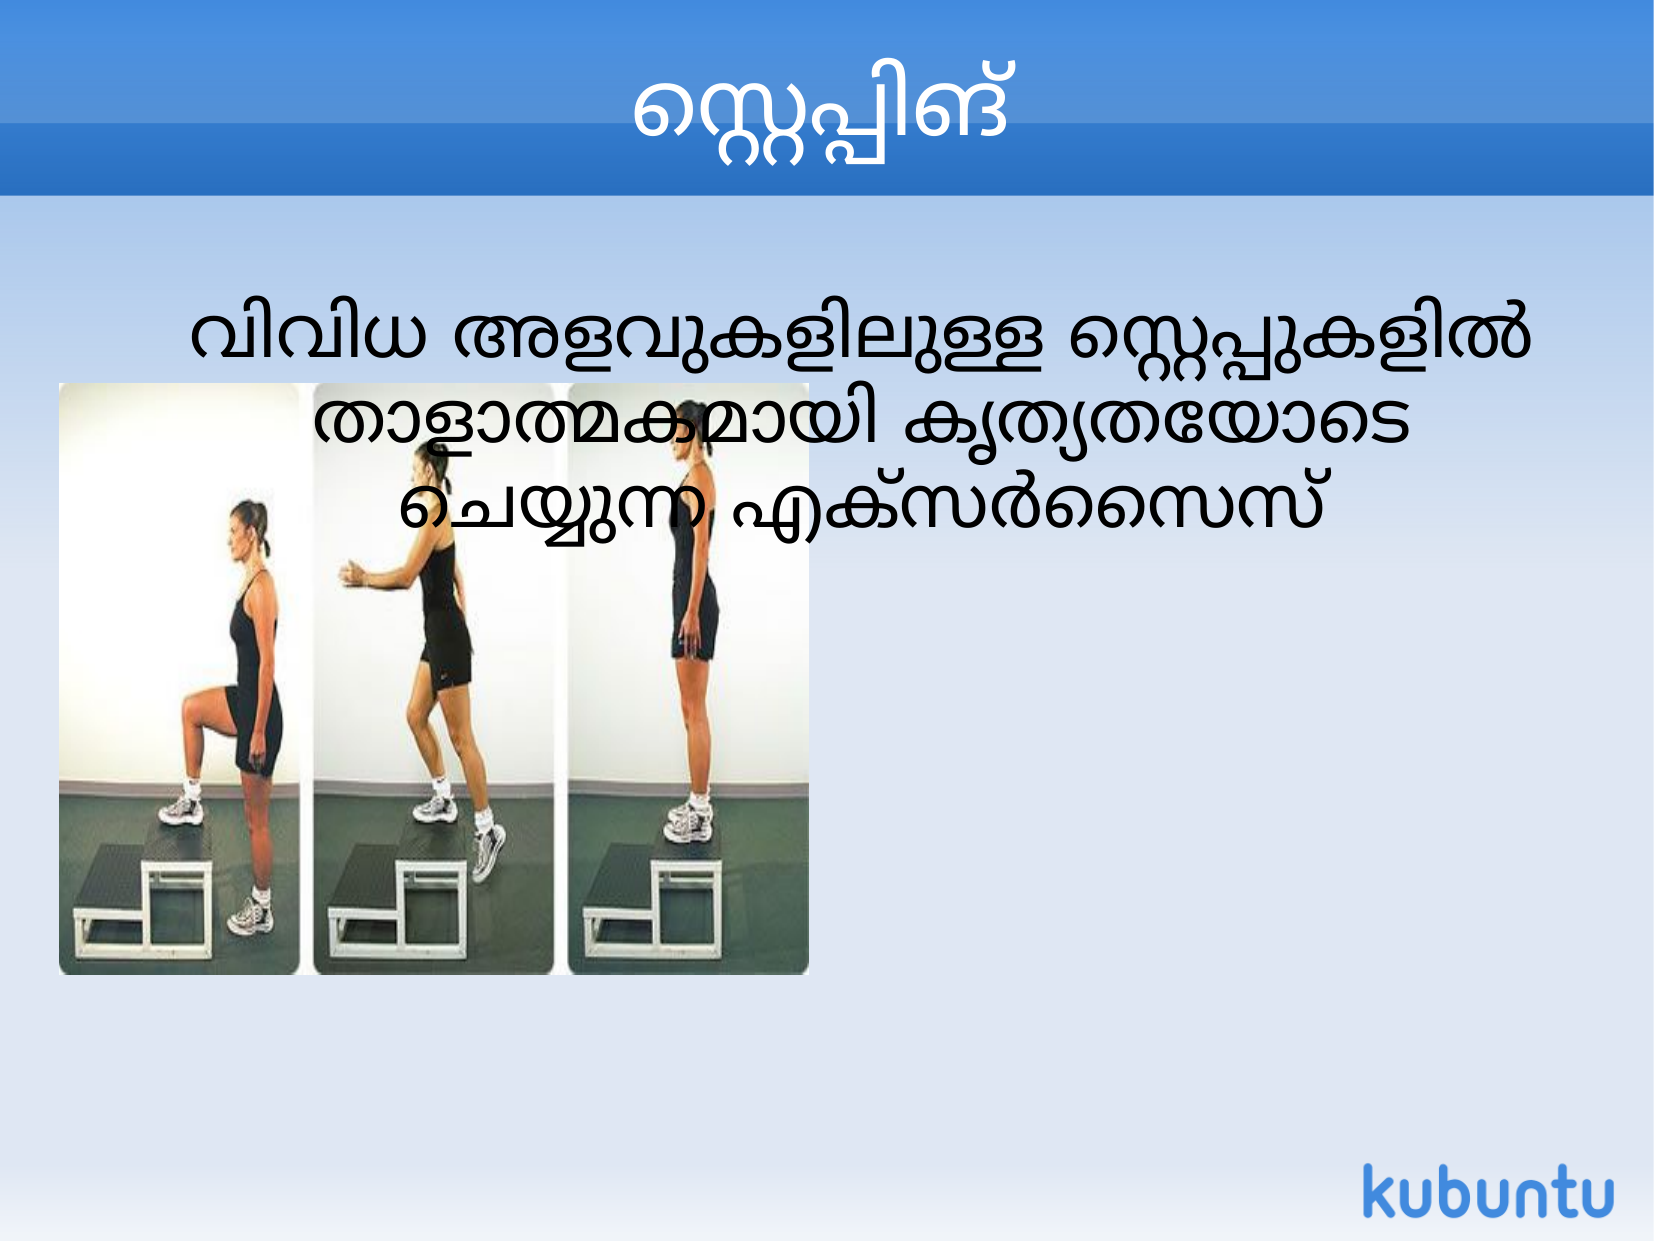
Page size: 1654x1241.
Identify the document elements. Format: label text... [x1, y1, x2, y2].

list വിവിധ അളവുകളിലുള്ള സ്റ്റെപ്പുകളില്‍ താളാത്മകമായി കൃത്യതയോടെ ചെയ്യുന്ന എക്സര്‍സൈസ് [845, 290, 1572, 1094]
title സ്റ്റെപ്പിങ് [76, 7, 1565, 200]
picture [0, 0, 1654, 1241]
